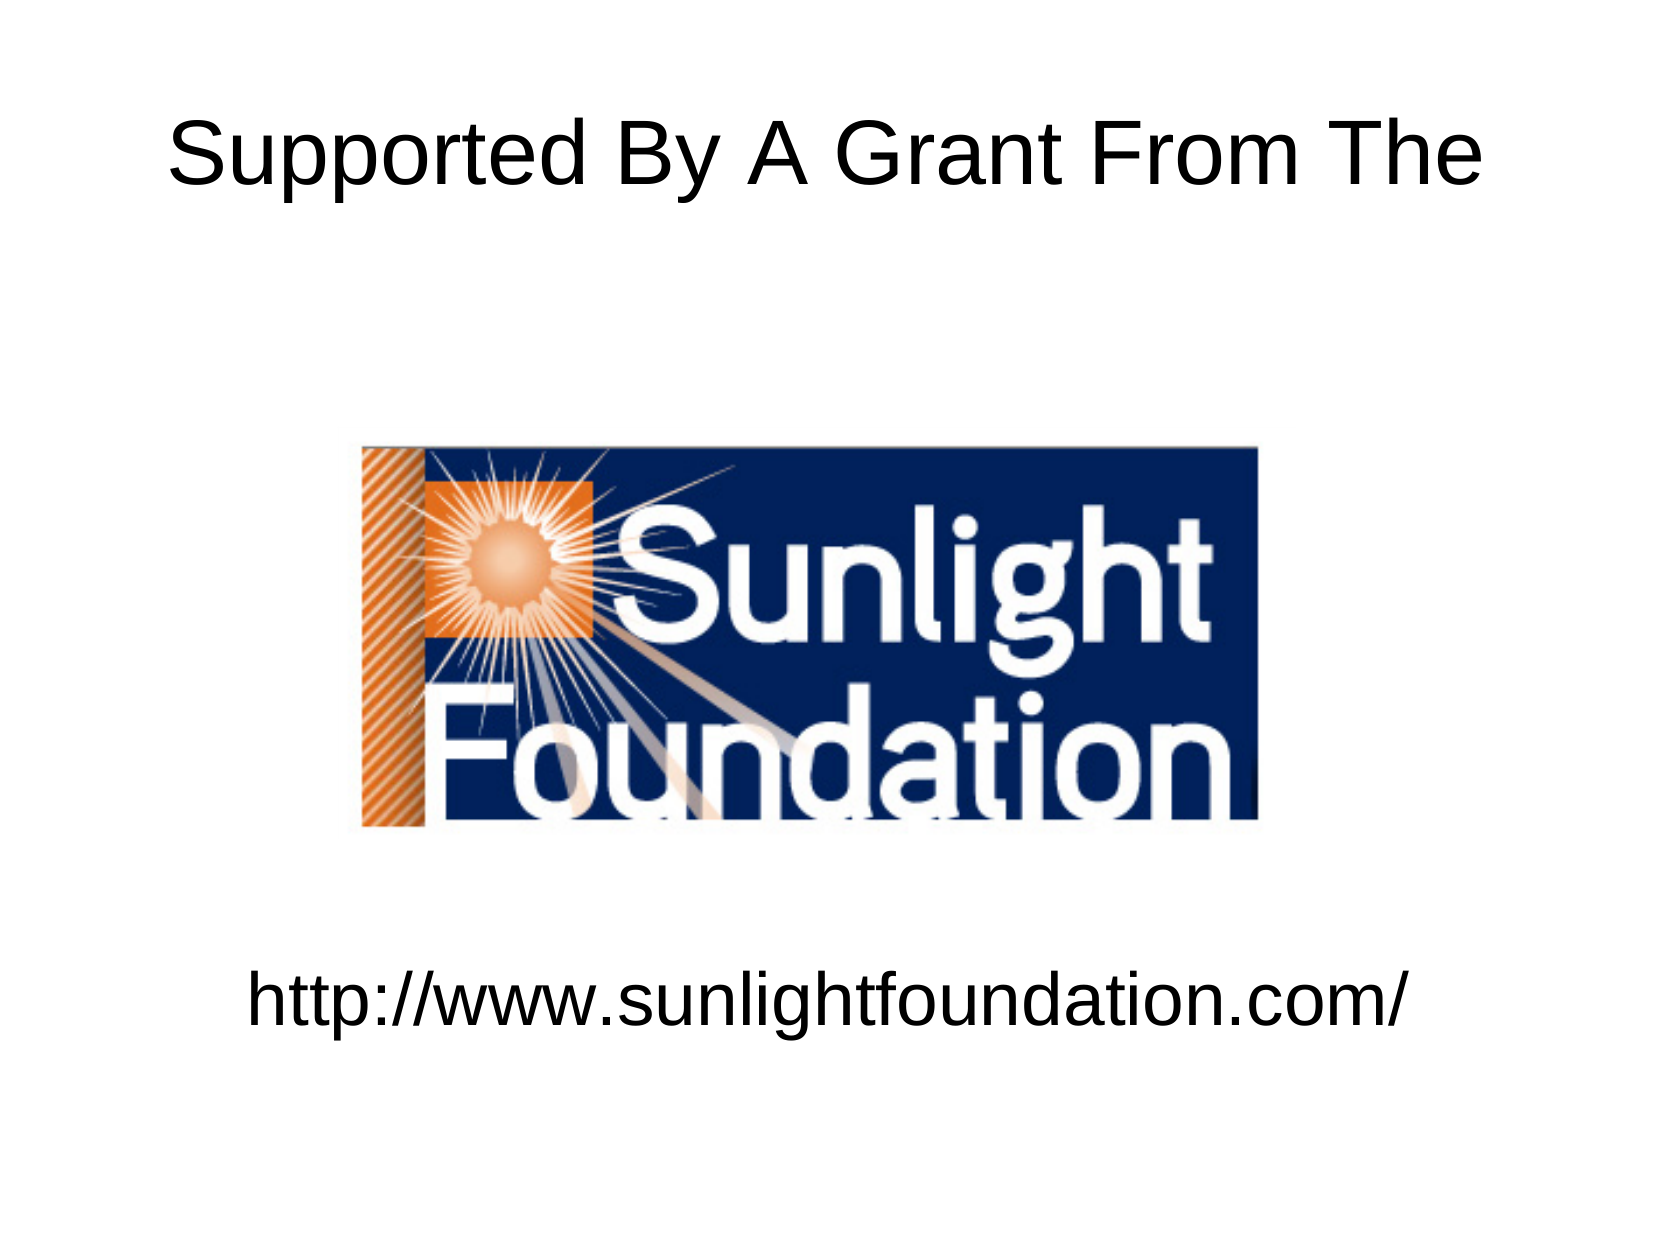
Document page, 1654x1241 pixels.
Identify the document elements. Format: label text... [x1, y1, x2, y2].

text_box http://www.sunlightfoundation.com/ [232, 949, 1426, 1076]
title Supported By A Grant From The [82, 56, 1571, 250]
picture [337, 426, 1296, 839]
